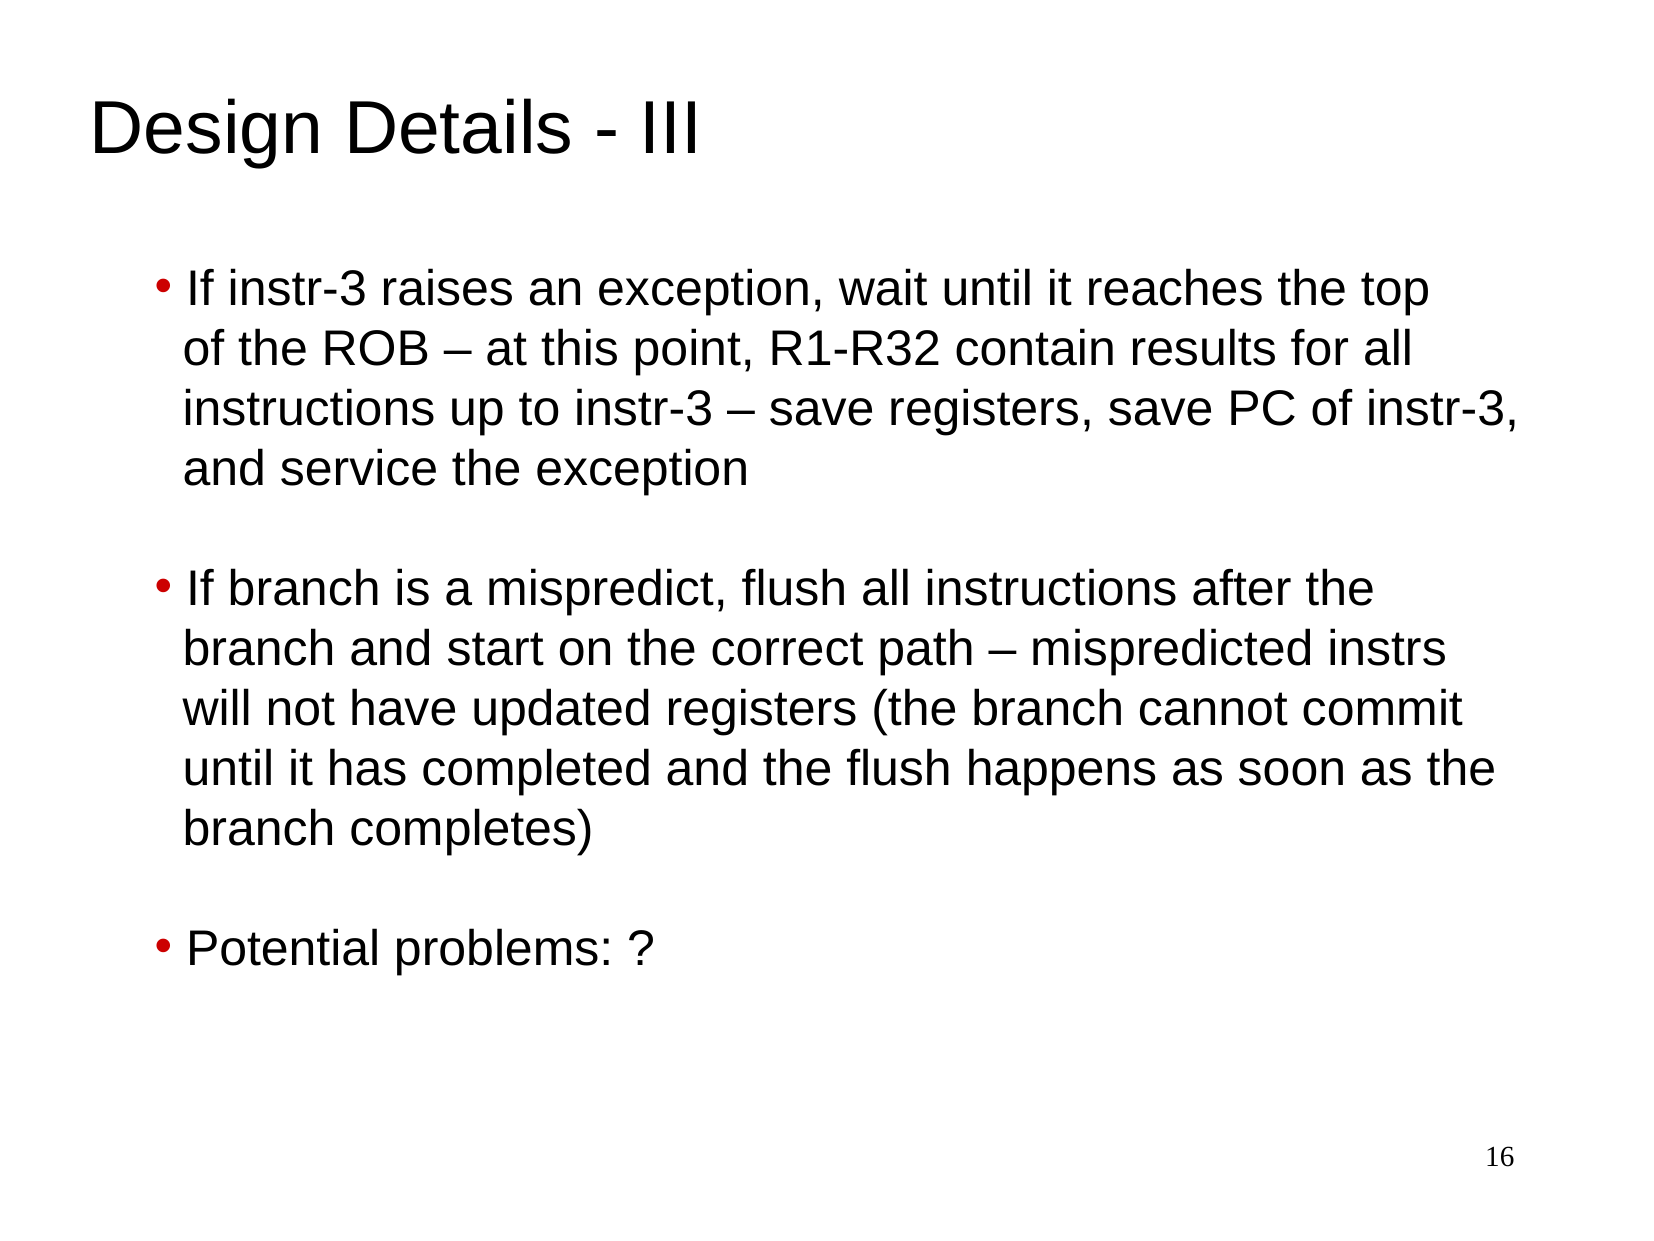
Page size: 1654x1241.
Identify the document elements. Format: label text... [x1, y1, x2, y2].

text_box <number> [1184, 1129, 1530, 1213]
text_box If instr-3 raises an exception, wait until it reaches the top of the ROB – at this point, R1-R32 contain results for all instructions up to instr-3 – save registers, save PC of instr-3, and service the exception If branch is a mispredict, flush all instructions after the branch and start on the correct path – mispredicted instrs will not have updated registers (the branch cannot commit until it has completed and the flush happens as soon as the branch completes) Potential problems: ? [139, 247, 1536, 984]
text_box Design Details - III [75, 71, 718, 177]
